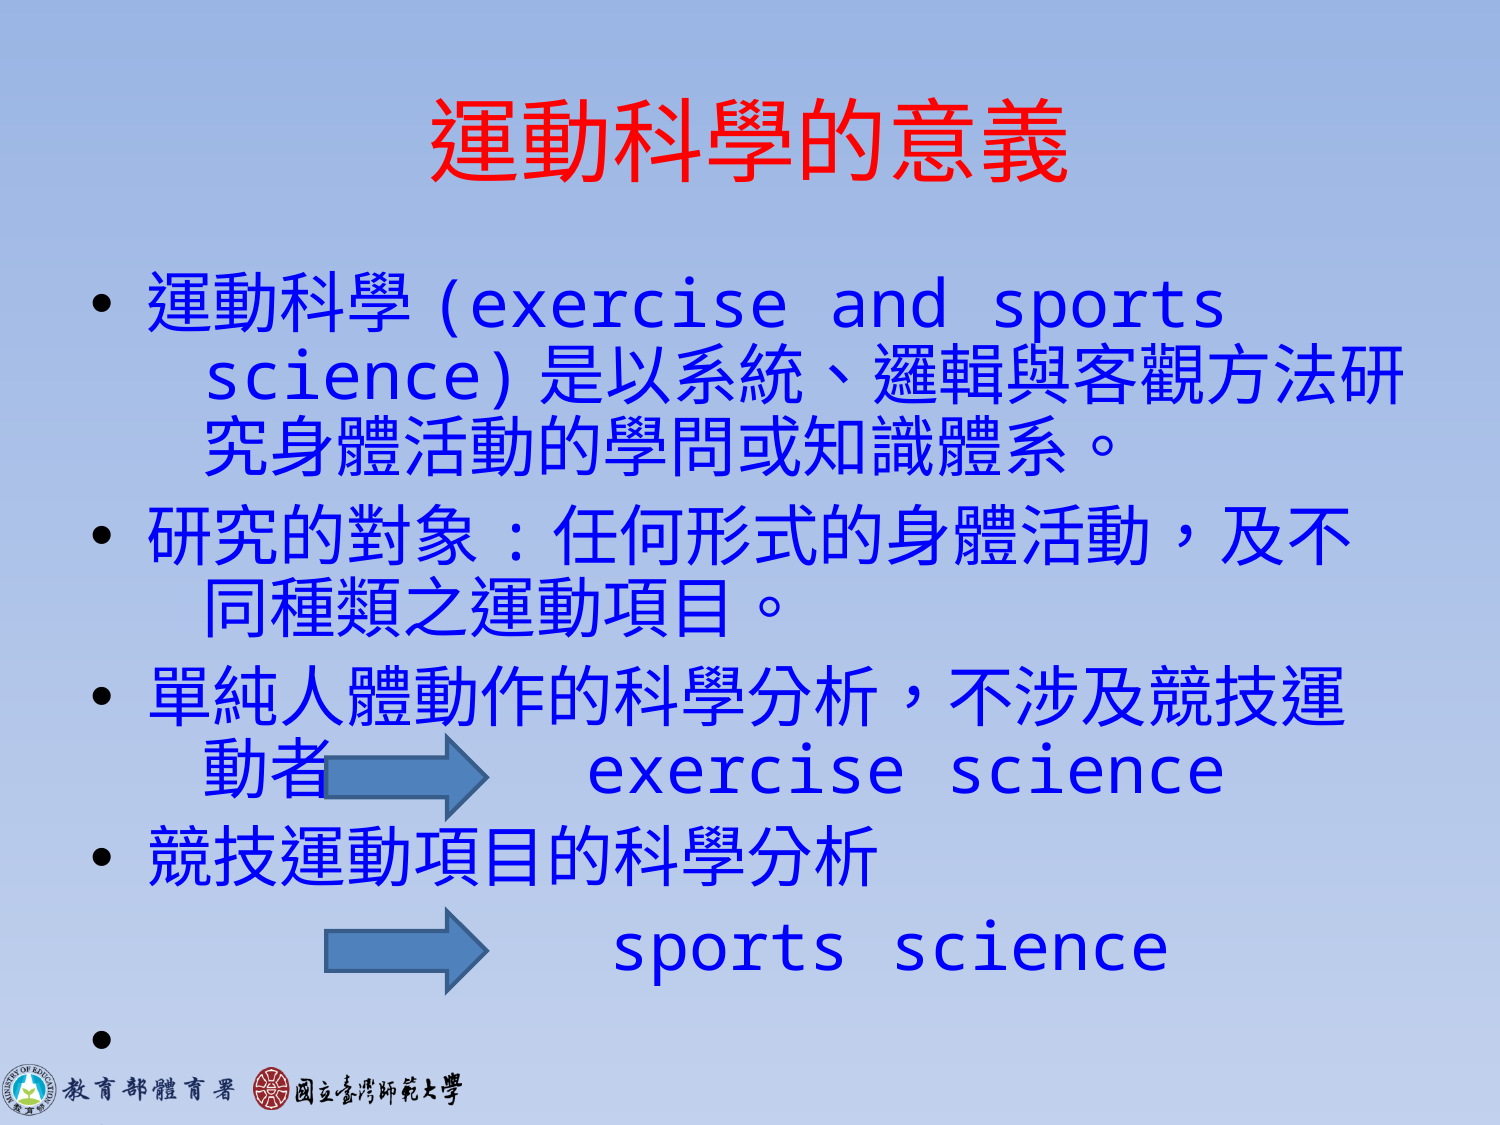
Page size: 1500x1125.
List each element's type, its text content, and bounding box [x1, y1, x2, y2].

title 運動科學的意義 [75, 45, 1426, 233]
text_box [326, 737, 487, 818]
text_box [326, 911, 487, 991]
list 運動科學(exercise and sports science)是以系統、邏輯與客觀方法研究身體活動的學問或知識體系。 研究的對象:任何形式的身體活動，及不同種類之運動項目。 單純人體動作的科學分析，不涉及競技運動者 exercise science 競技運動項目的科學分析 sports science [75, 262, 1426, 1005]
